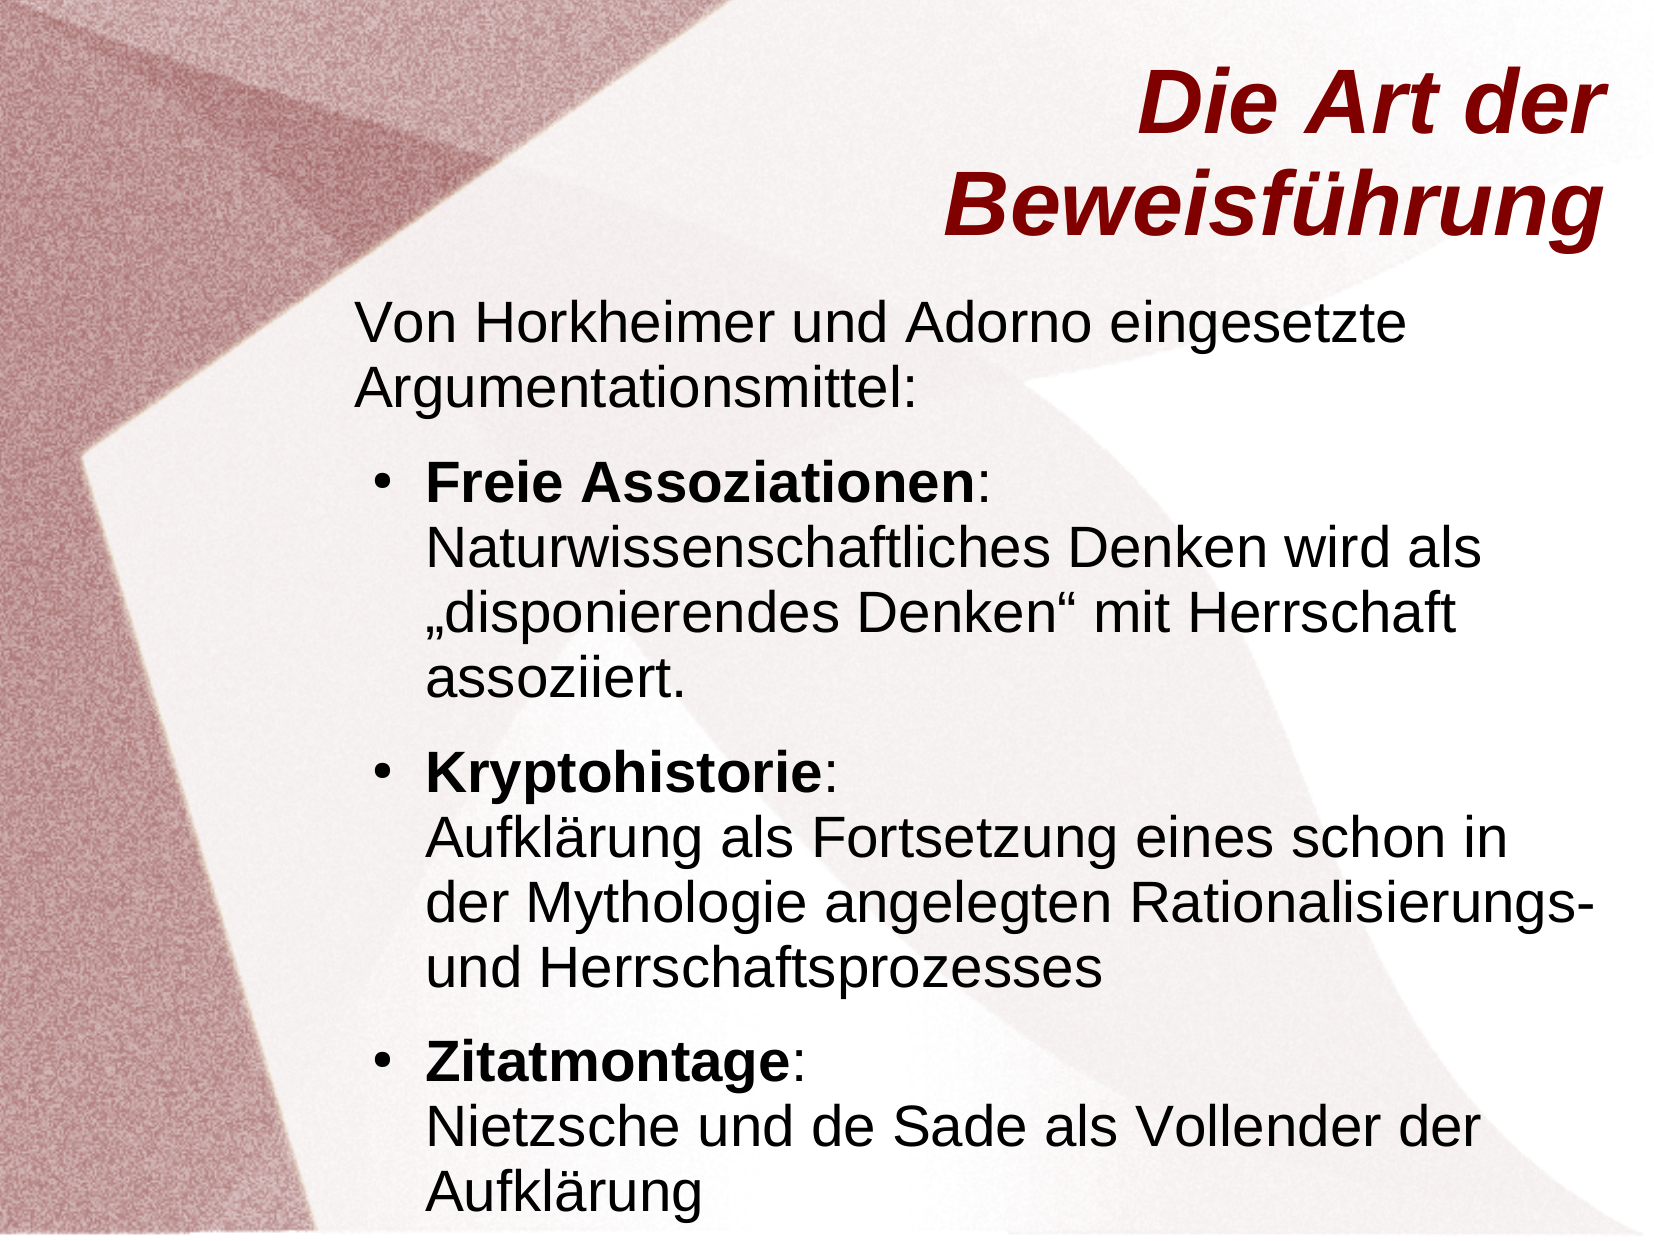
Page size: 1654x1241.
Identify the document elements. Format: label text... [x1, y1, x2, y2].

picture [0, 0, 1654, 1241]
title Die Art der Beweisführung [596, 50, 1607, 256]
list Von Horkheimer und Adorno eingesetzte Argumentationsmittel: Freie Assoziationen: Naturwissenschaftliches Denken wird als „disponierendes Denken“ mit Herrschaft assoziiert. Kryptohistorie: Aufklärung als Fortsetzung eines schon in der Mythologie angelegten Rationalisierungs- und Herrschaftsprozesses Zitatmontage: Nietzsche und de Sade als Vollender der Aufklärung [354, 290, 1601, 1225]
